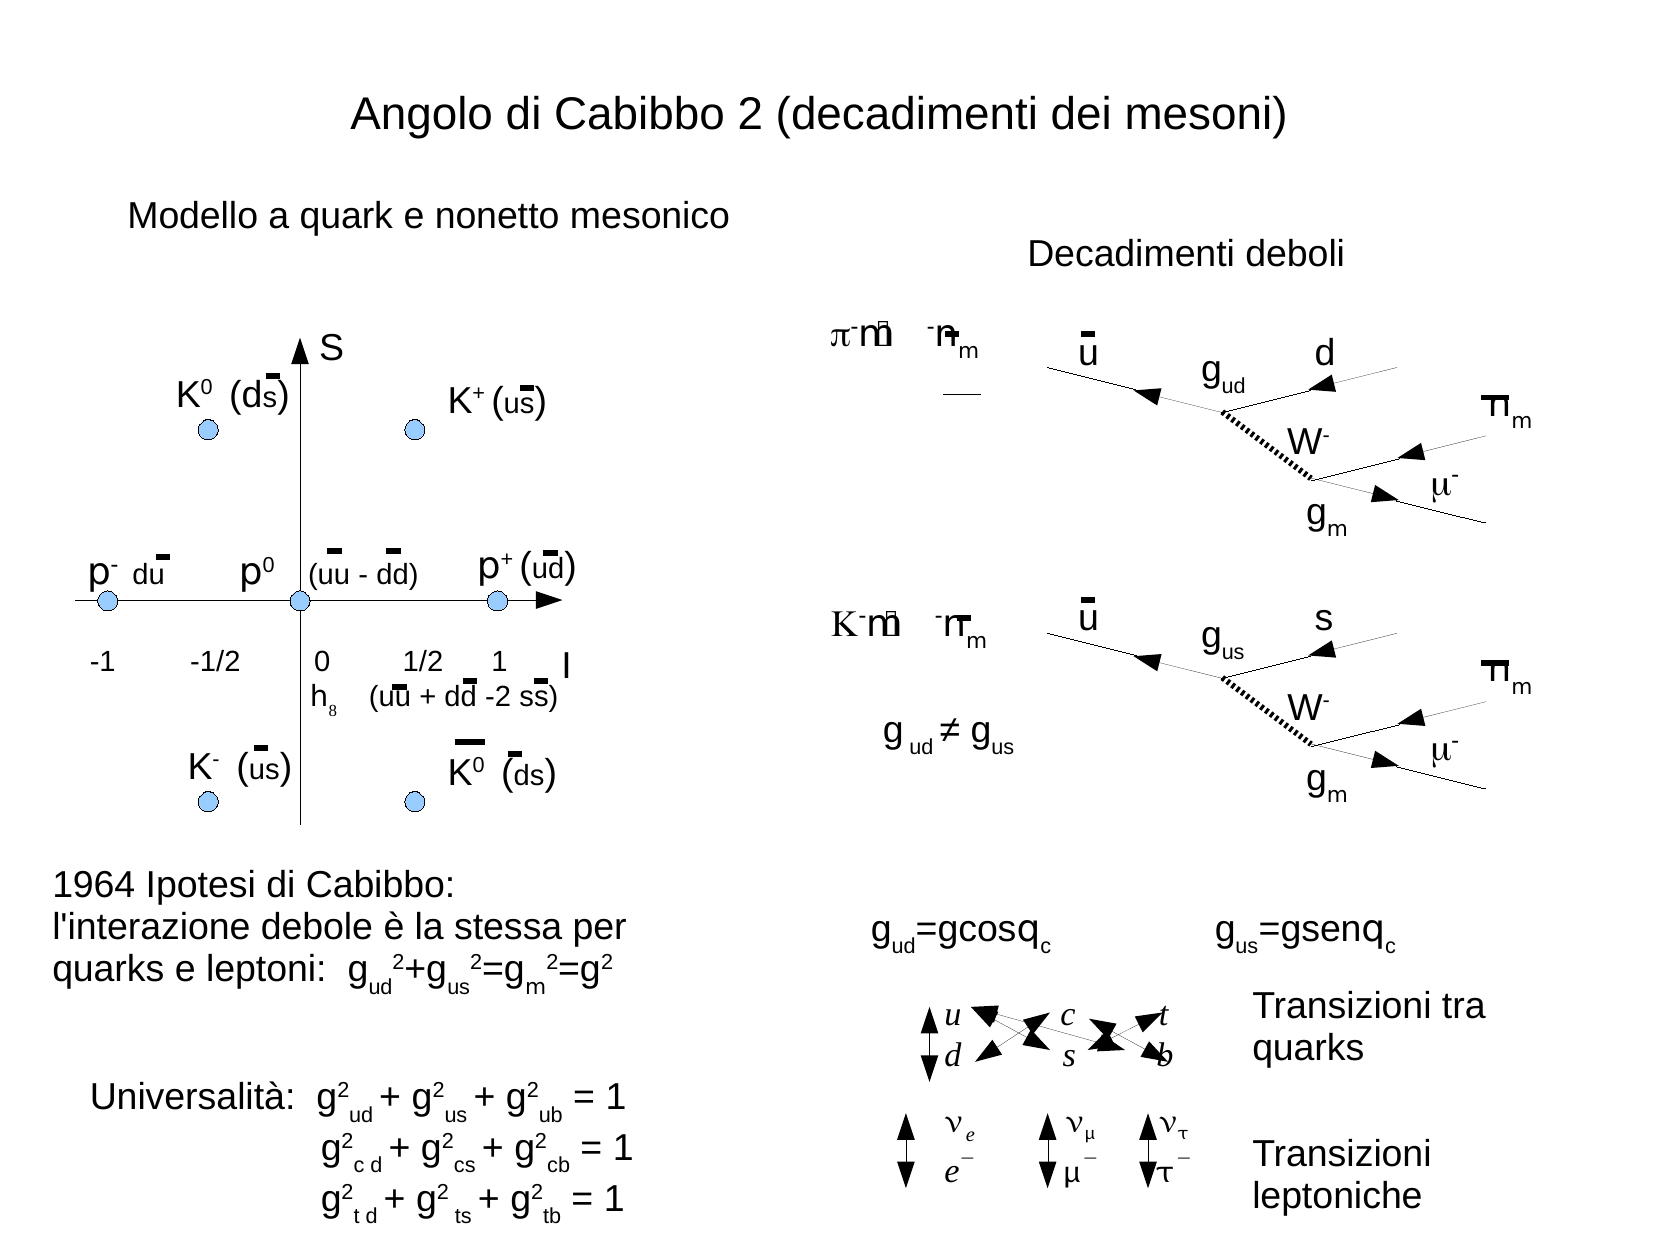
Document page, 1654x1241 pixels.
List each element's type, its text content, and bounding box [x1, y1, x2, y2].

chart [1054, 1102, 1108, 1189]
text_box K- m-nm [815, 601, 1266, 673]
text_box I [552, 637, 660, 695]
text_box 1964 Ipotesi di Cabibbo: l'interazione debole è la stessa per quarks e leptoni: gud2+gus2=gm2=g2 [37, 856, 713, 1051]
text_box Transizioni leptoniche [1237, 1125, 1613, 1224]
chart [1051, 995, 1084, 1038]
text_box -1 [75, 637, 151, 686]
text_box Transizioni tra quarks [1237, 977, 1613, 1077]
text_box K- (us) [172, 737, 386, 795]
text_box [404, 419, 425, 440]
text_box p0 (uu - dd) [254, 543, 471, 604]
text_box [198, 795, 219, 812]
text_box m- [1415, 460, 1516, 525]
text_box S [304, 318, 417, 376]
text_box Angolo di Cabibbo 2 (decadimenti dei mesoni) [335, 81, 1340, 148]
text_box gus [1186, 605, 1276, 672]
text_box m- [1415, 726, 1516, 791]
chart [935, 995, 971, 1073]
text_box nm [1472, 382, 1586, 448]
text_box Modello a quark e nonetto mesonico [112, 187, 901, 245]
text_box gm [1291, 748, 1388, 817]
text_box 1/2 [387, 637, 463, 672]
text_box Decadimenti deboli [1012, 225, 1576, 282]
text_box K0 (ds) [160, 365, 374, 423]
chart [1147, 1102, 1201, 1189]
text_box [198, 423, 219, 440]
chart [1051, 1030, 1084, 1073]
text_box gud [1186, 339, 1276, 406]
text_box W- [1272, 413, 1350, 471]
text_box p+ (ud) [462, 537, 676, 598]
text_box gus=gsenqc [1200, 900, 1432, 968]
text_box u [1063, 589, 1164, 647]
text_box 1 [476, 637, 552, 672]
text_box W- [1272, 679, 1350, 736]
text_box gm [1291, 483, 1388, 551]
text_box gud=gcosqc [856, 900, 1088, 968]
text_box s [1299, 589, 1400, 648]
text_box Universalità: g2ud + g2us + g2ub = 1 g2c d + g2cs + g2cb = 1 g2t d + g2 ts + g2tb = 1 [75, 1068, 713, 1236]
text_box h8 (uu + dd -2 ss) [295, 672, 614, 729]
text_box K+ (us) [432, 371, 646, 429]
chart [935, 1102, 985, 1191]
text_box [97, 590, 118, 611]
text_box [290, 590, 311, 611]
text_box nm [1473, 648, 1586, 714]
text_box 0 [299, 637, 375, 672]
text_box p- m-nm [815, 311, 1266, 384]
text_box [404, 791, 425, 812]
text_box d [1299, 323, 1400, 382]
chart [1147, 995, 1183, 1073]
text_box K0 (ds) [432, 743, 646, 801]
text_box u [1063, 323, 1164, 381]
text_box [487, 590, 508, 611]
text_box -1/2 [175, 637, 257, 686]
text_box g ud ≠ gus [868, 700, 1094, 767]
text_box p- du [72, 543, 254, 604]
